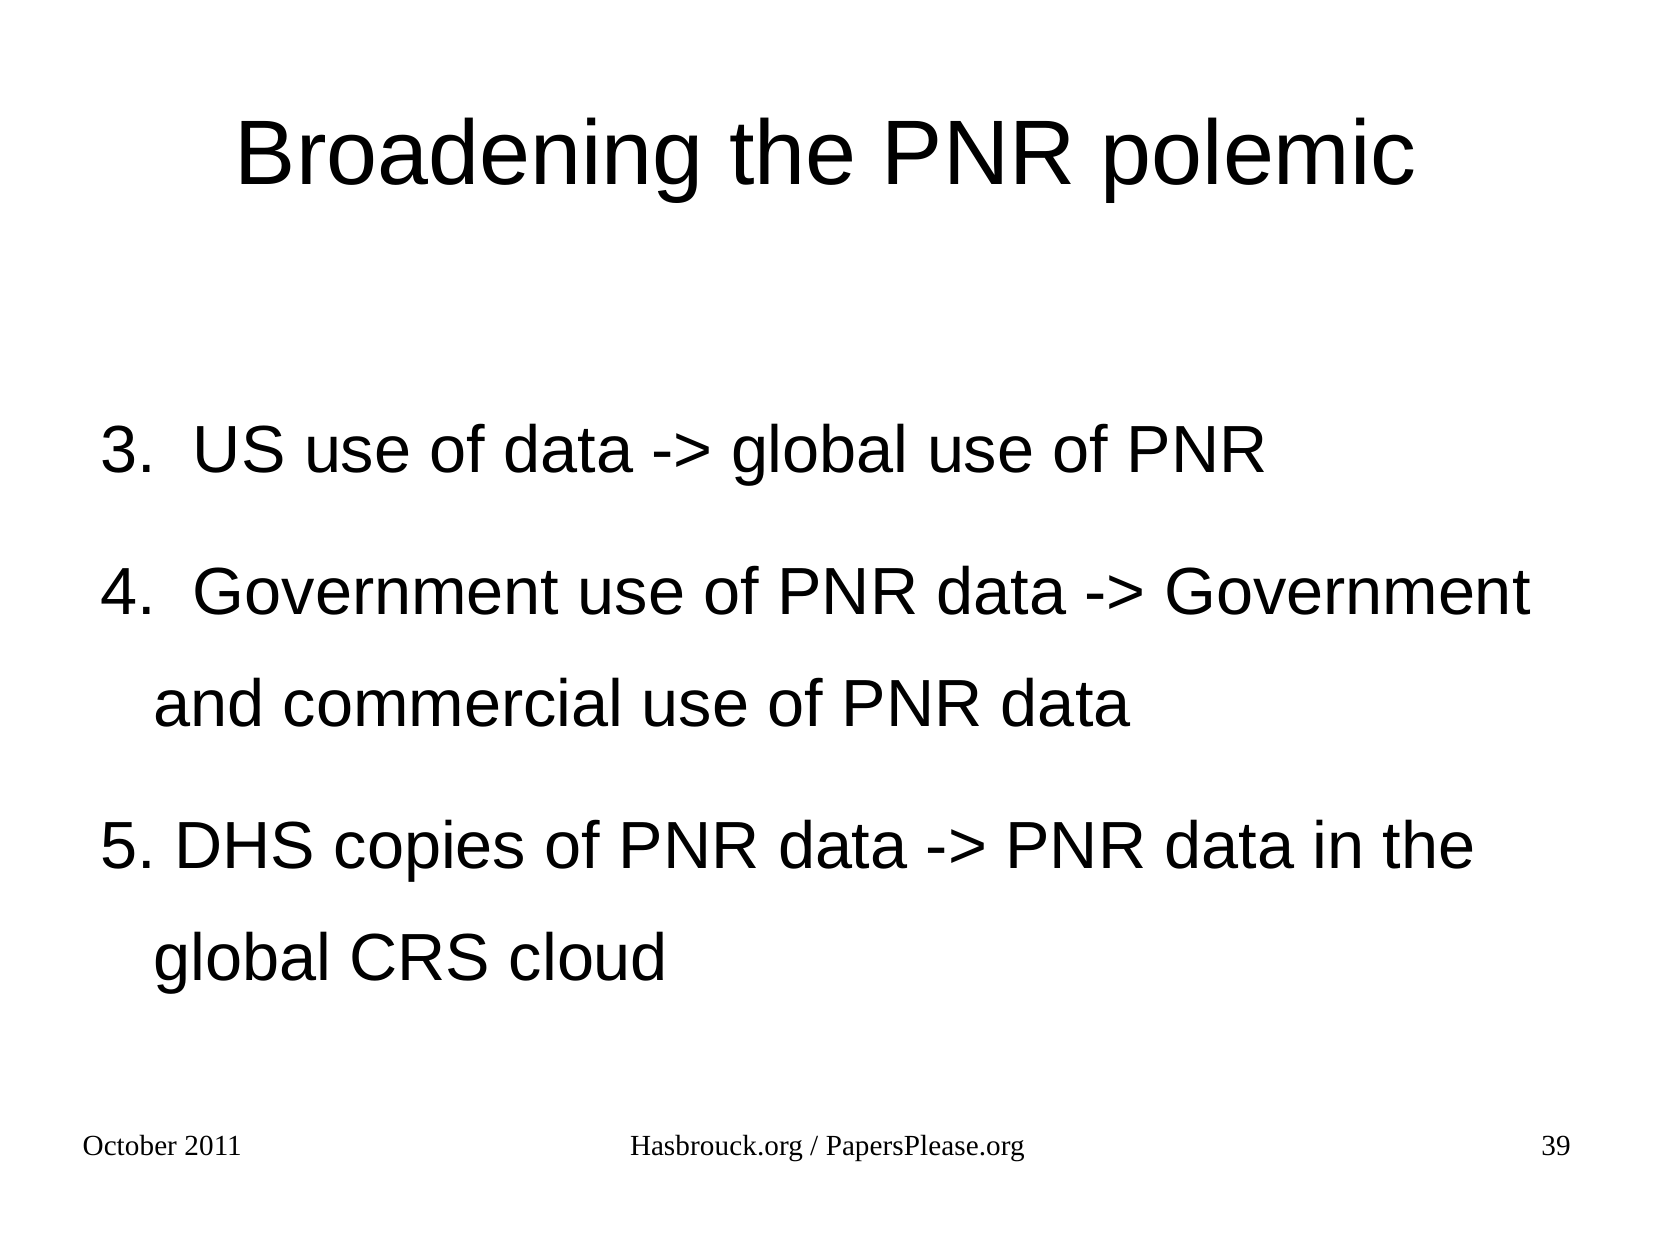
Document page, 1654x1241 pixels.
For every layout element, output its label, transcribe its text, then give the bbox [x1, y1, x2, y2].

title Broadening the PNR polemic [82, 49, 1571, 257]
list US use of data -> global use of PNR Government use of PNR data -> Government and commercial use of PNR data DHS copies of PNR data -> PNR data in the global CRS cloud [82, 375, 1571, 1013]
